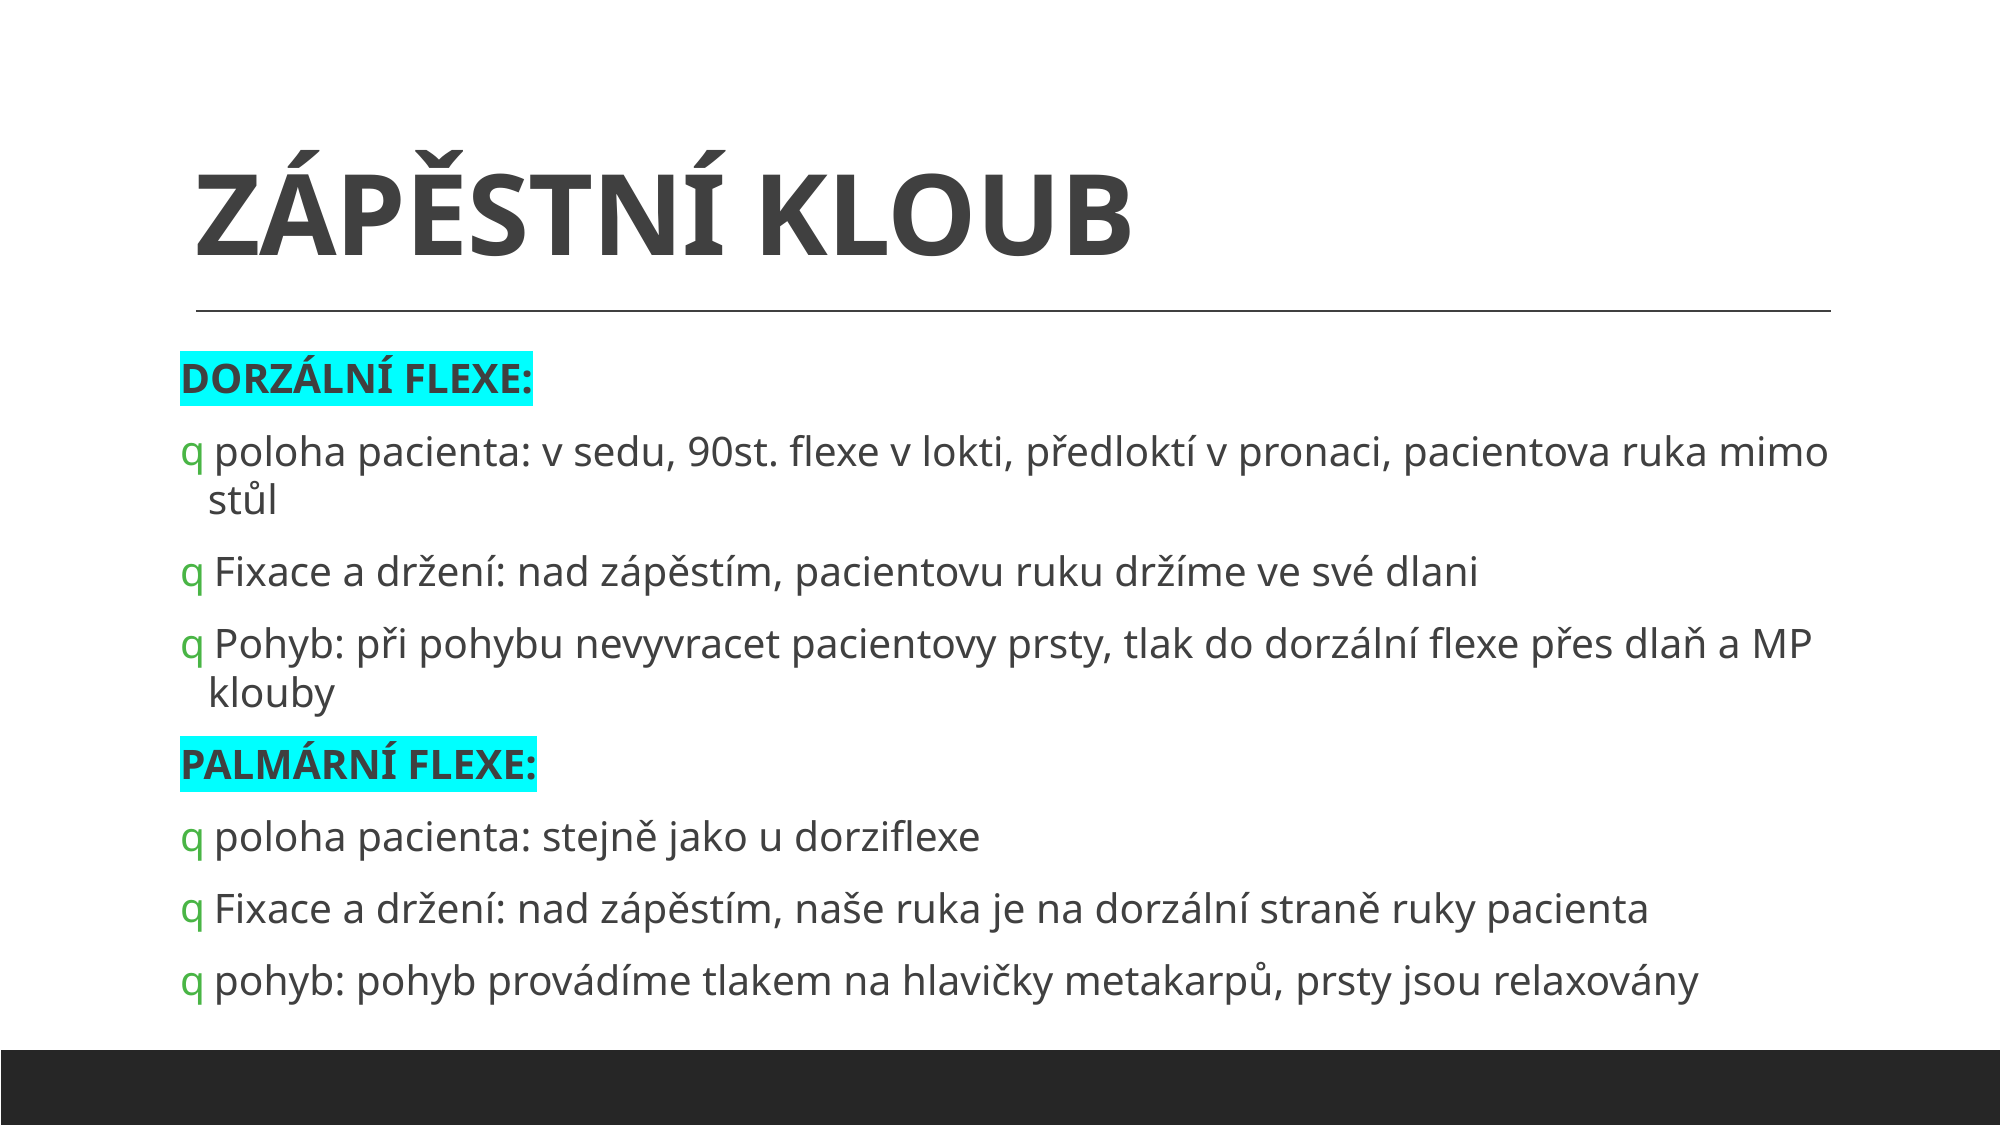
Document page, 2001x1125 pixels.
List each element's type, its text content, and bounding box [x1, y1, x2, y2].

list DORZÁLNÍ FLEXE: poloha pacienta: v sedu, 90st. flexe v lokti, předloktí v pronaci, pacientova ruka mimo stůl Fixace a držení: nad zápěstím, pacientovu ruku držíme ve své dlani Pohyb: při pohybu nevyvracet pacientovy prsty, tlak do dorzální flexe přes dlaň a MP klouby PALMÁRNÍ FLEXE: poloha pacienta: stejně jako u dorziflexe Fixace a držení: nad zápěstím, naše ruka je na dorzální straně ruky pacienta pohyb: pohyb provádíme tlakem na hlavičky metakarpů, prsty jsou relaxovány [180, 345, 1903, 1018]
title ZÁPĚSTNÍ KLOUB [180, 47, 1831, 286]
